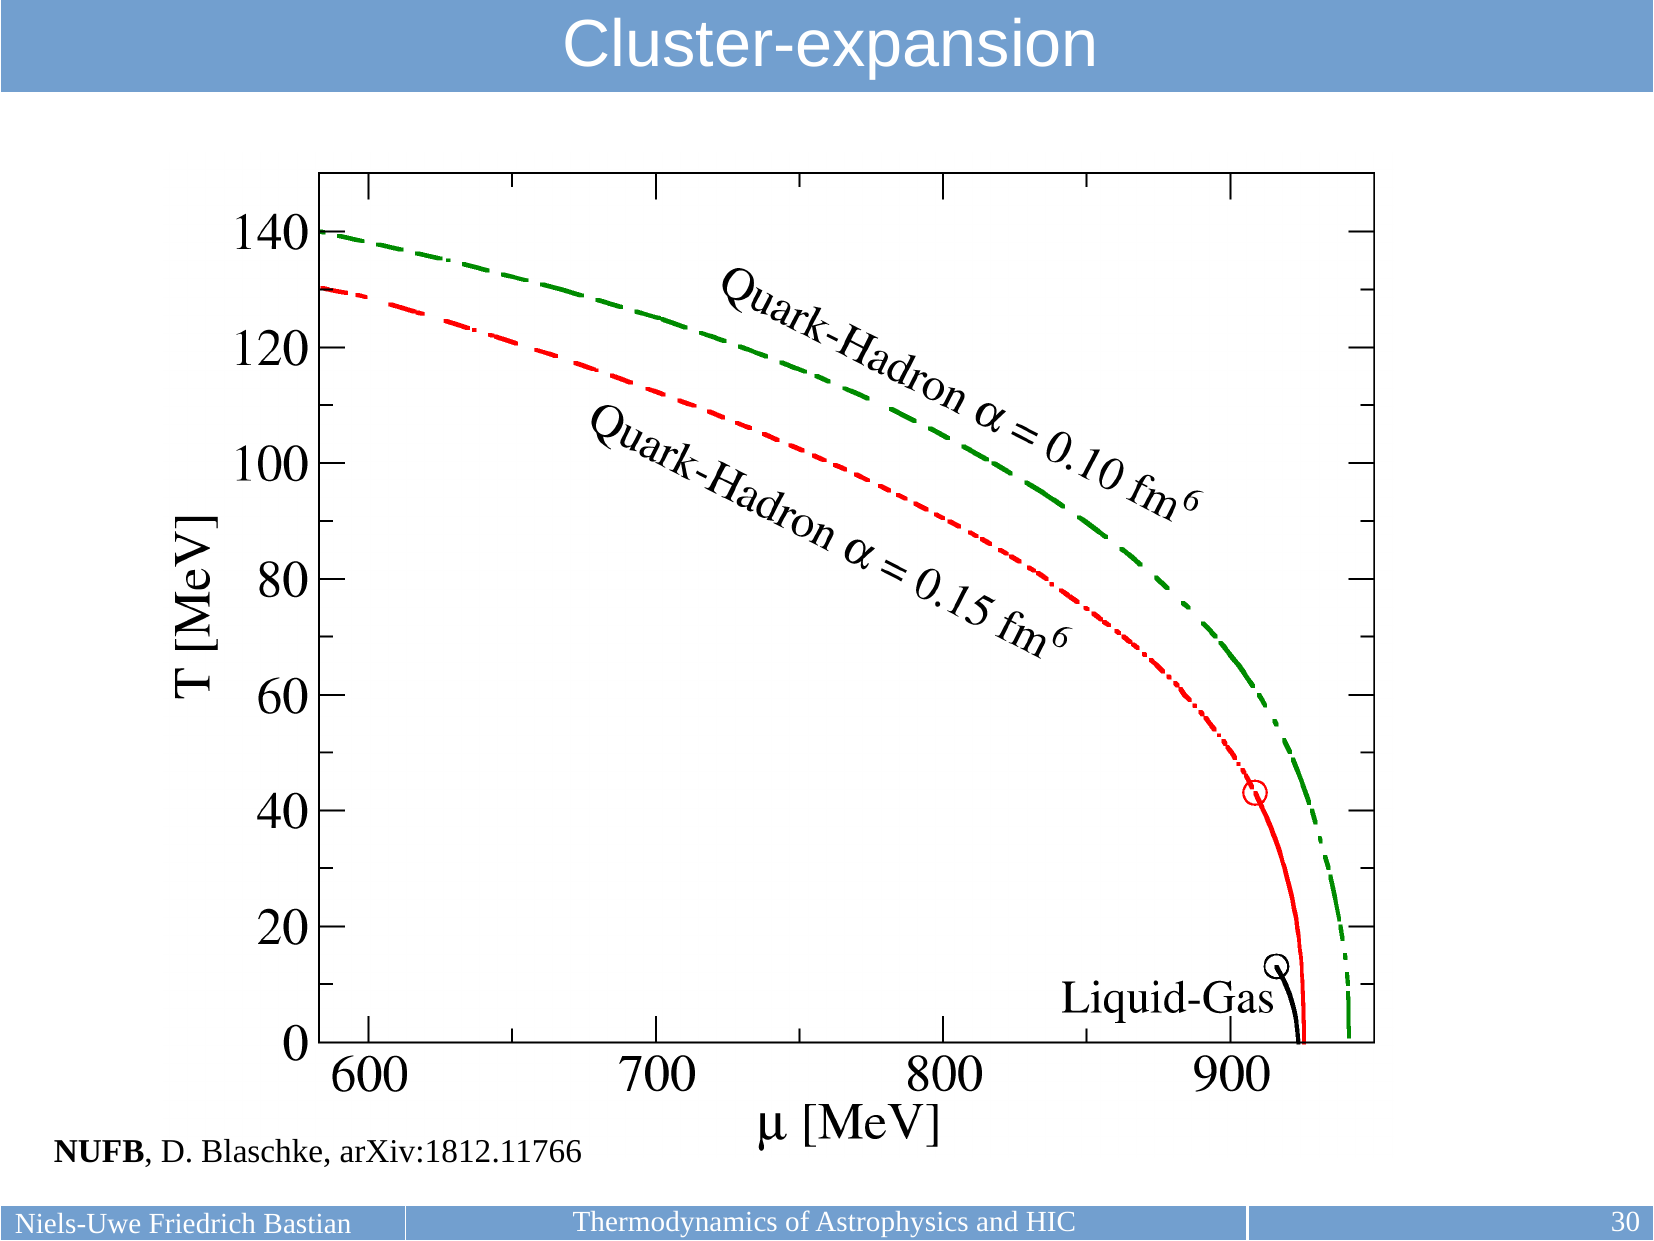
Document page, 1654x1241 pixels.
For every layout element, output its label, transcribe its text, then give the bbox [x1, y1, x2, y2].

title Cluster-expansion [86, 5, 1576, 81]
picture [163, 152, 1394, 1158]
text_box NUFB, D. Blaschke, arXiv:1812.11766 [39, 1125, 936, 1177]
